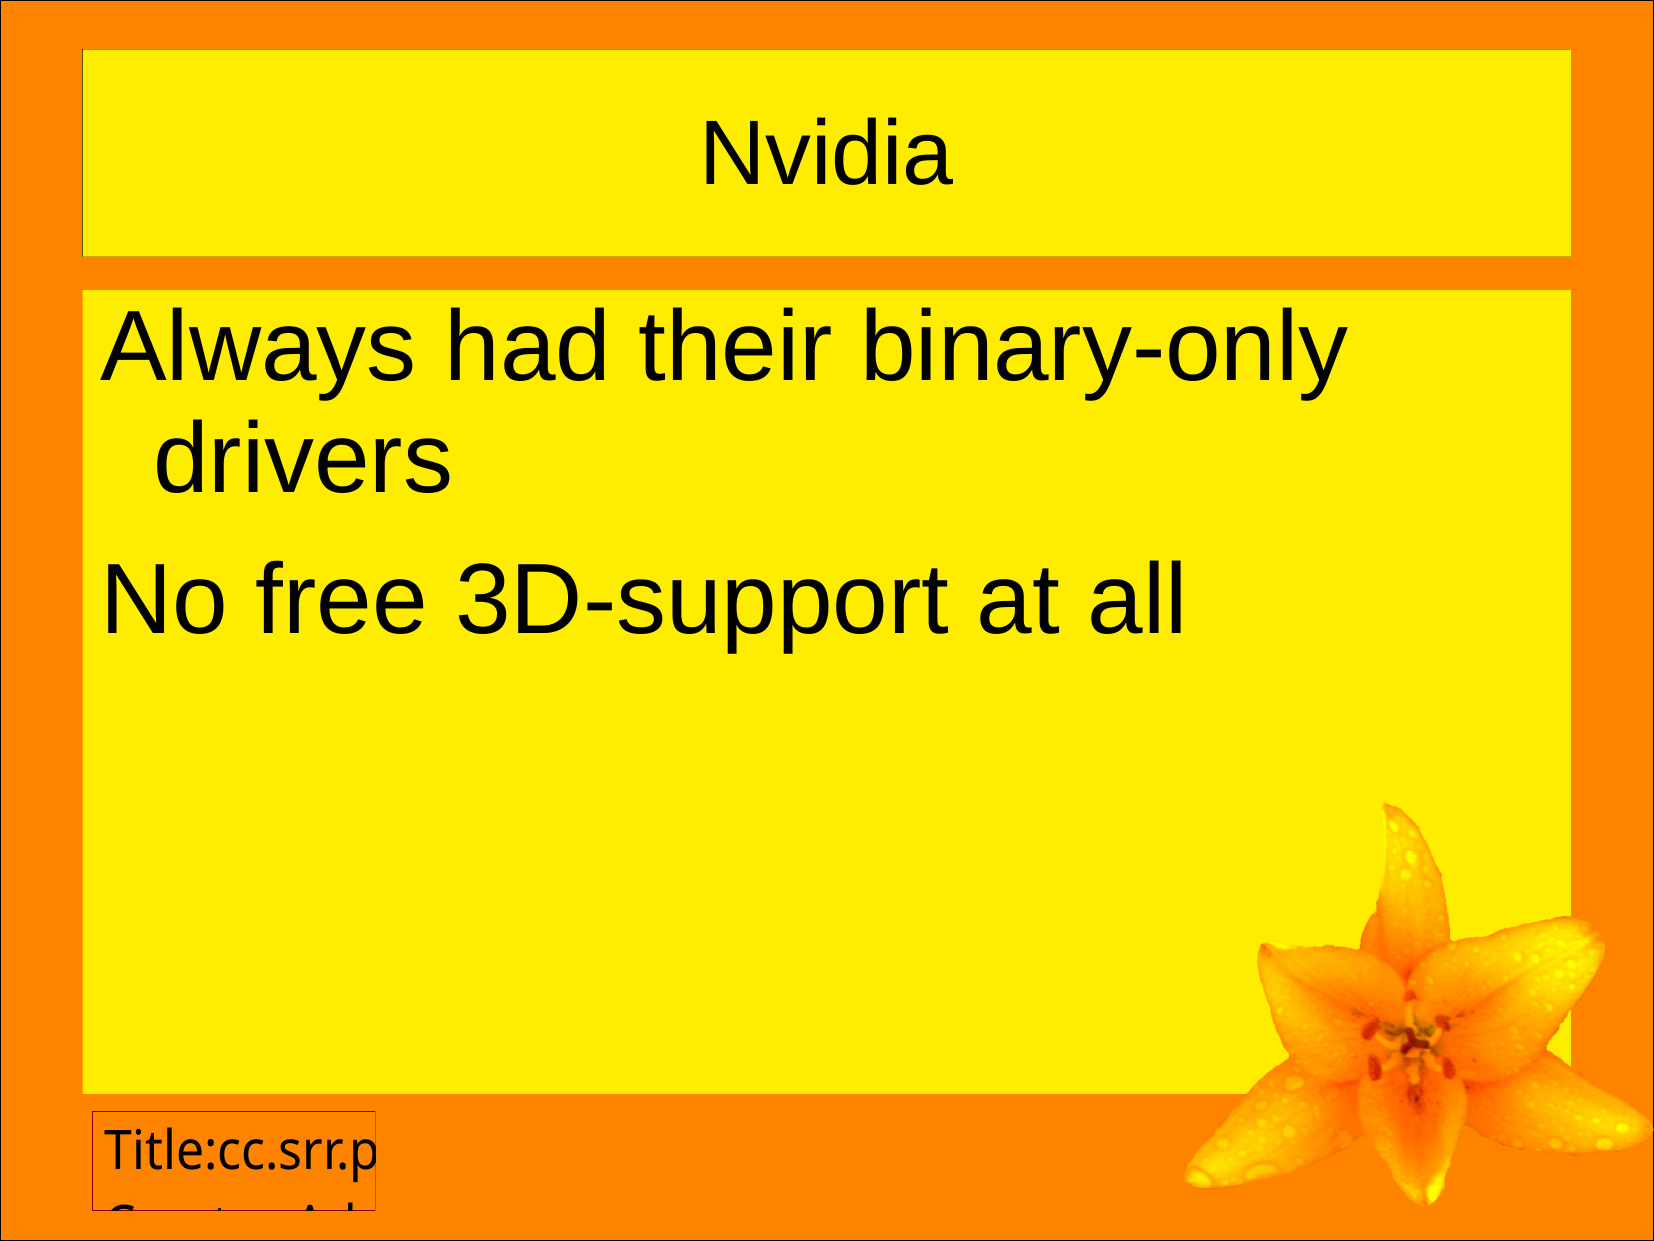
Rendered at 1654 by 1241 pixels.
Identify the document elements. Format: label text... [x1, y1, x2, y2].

title Nvidia [82, 49, 1571, 257]
text_box [0, 0, 1654, 1241]
list Always had their binary-only drivers No free 3D-support at all [82, 290, 1571, 1094]
picture [88, 1108, 376, 1211]
picture [1181, 767, 1654, 1241]
